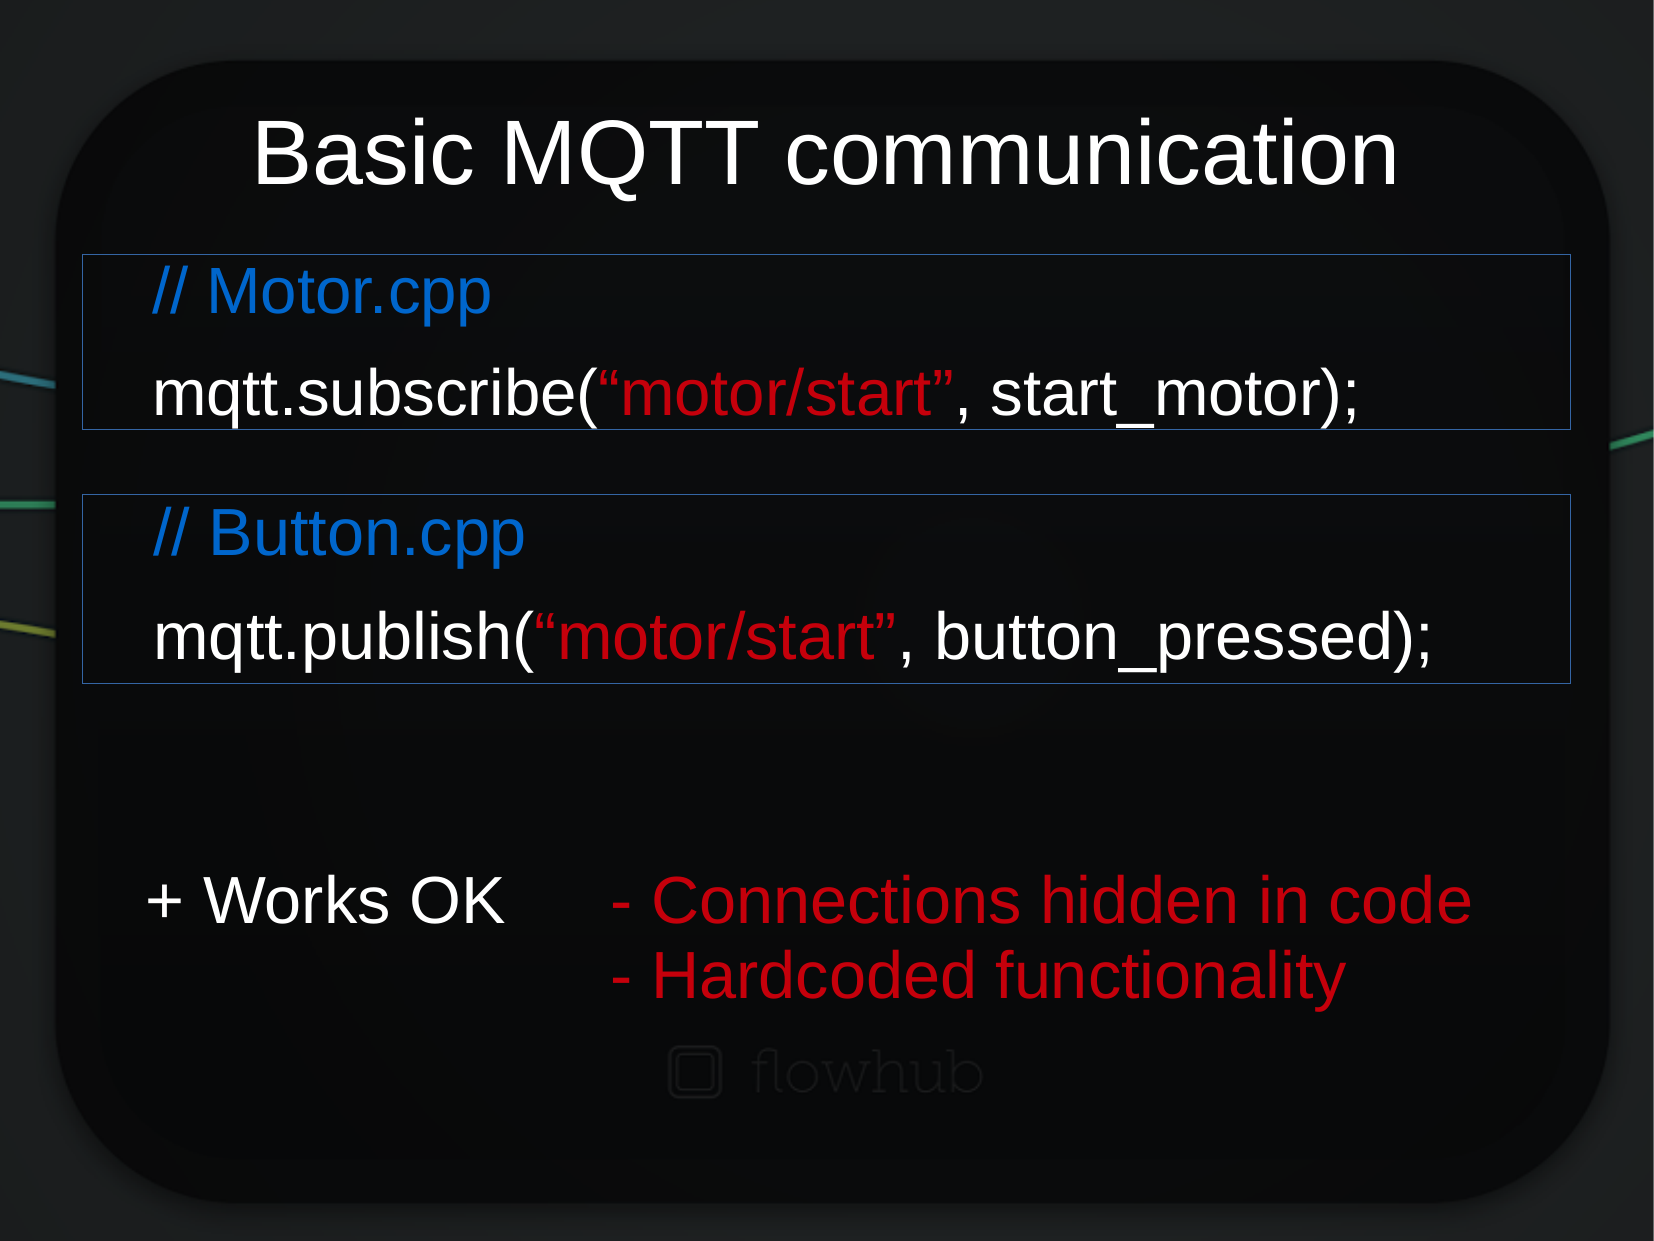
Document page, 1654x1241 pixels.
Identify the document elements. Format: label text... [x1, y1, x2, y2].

picture [0, 0, 1654, 1241]
list // Button.cpp mqtt.publish(“motor/start”, button_pressed); [82, 494, 1571, 684]
list // Motor.cpp mqtt.subscribe(“motor/start”, start_motor); [82, 257, 1571, 430]
text_box - Connections hidden in code - Hardcoded functionality [540, 862, 1561, 1151]
text_box + Works OK [75, 862, 540, 1151]
title Basic MQTT communication [82, 49, 1571, 257]
